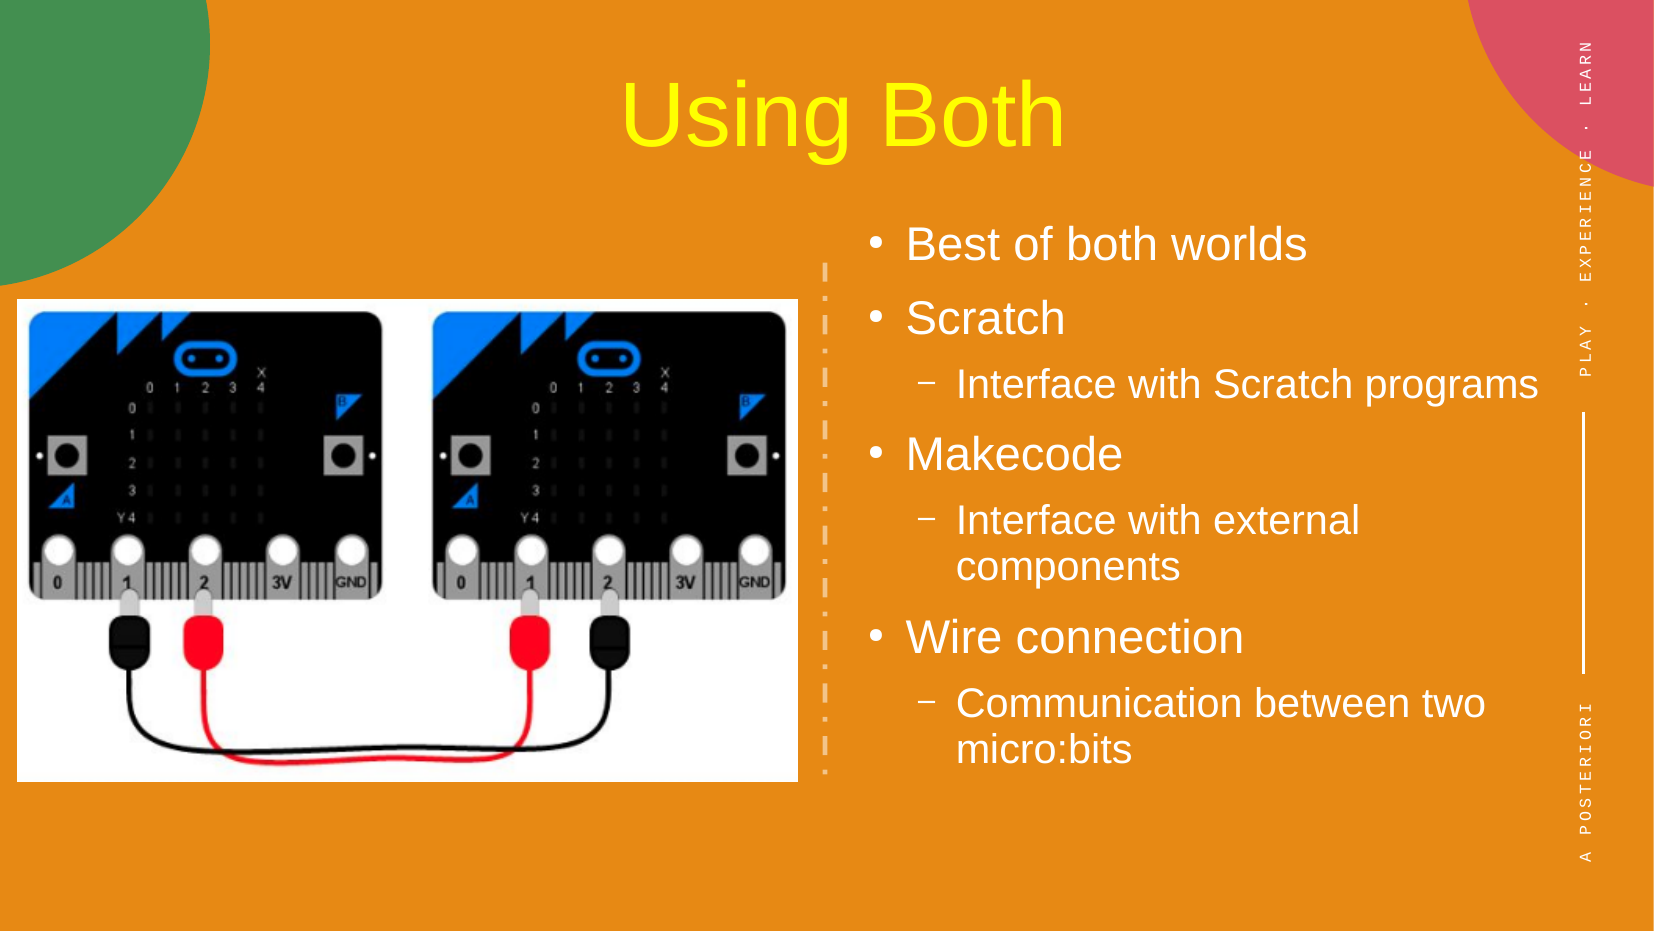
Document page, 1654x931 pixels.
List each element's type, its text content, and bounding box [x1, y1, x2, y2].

list Best of both worlds Scratch Interface with Scratch programs Makecode Interface with external components Wire connection Communication between two micro:bits [855, 217, 1544, 826]
picture [17, 299, 798, 782]
title Using Both [187, 37, 1501, 193]
